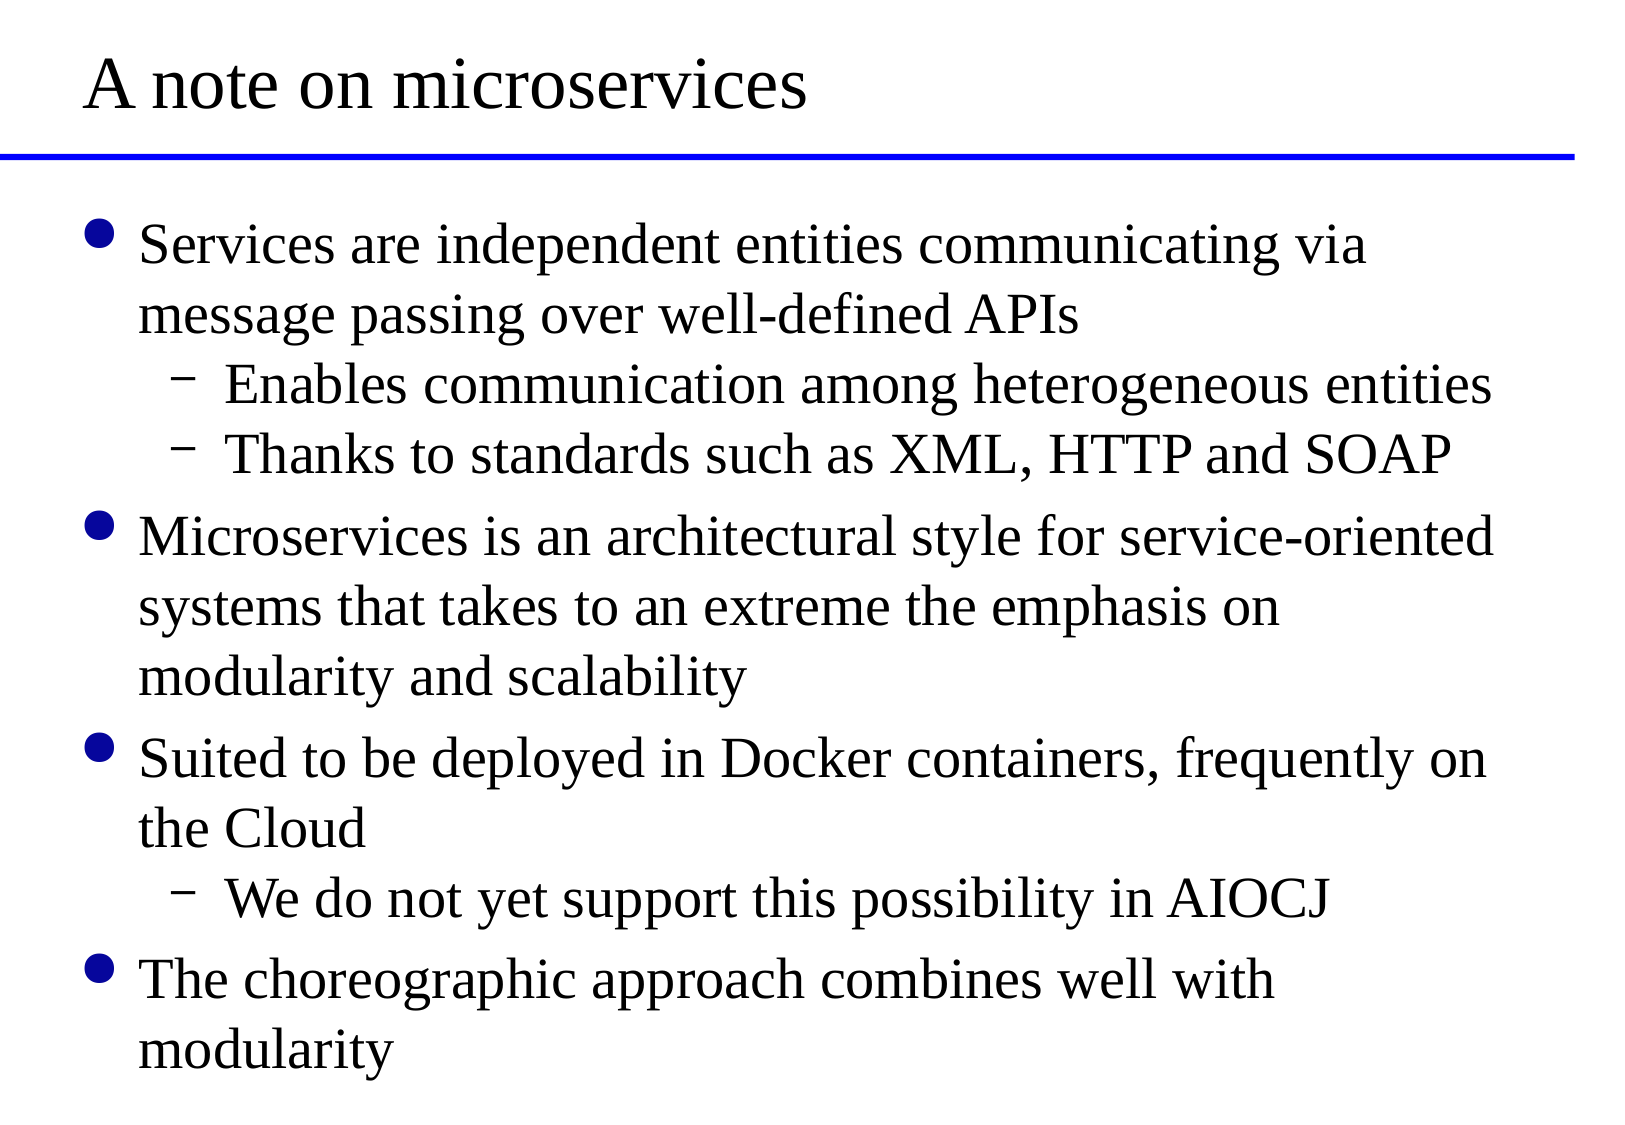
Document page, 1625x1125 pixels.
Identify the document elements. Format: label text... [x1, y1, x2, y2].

list Services are independent entities communicating via message passing over well-defined APIs Enables communication among heterogeneous entities Thanks to standards such as XML, HTTP and SOAP Microservices is an architectural style for service-oriented systems that takes to an extreme the emphasis on modularity and scalability Suited to be deployed in Docker containers, frequently on the Cloud We do not yet support this possibility in AIOCJ The choreographic approach combines well with modularity [67, 198, 1546, 1061]
title A note on microservices [67, 27, 1544, 131]
